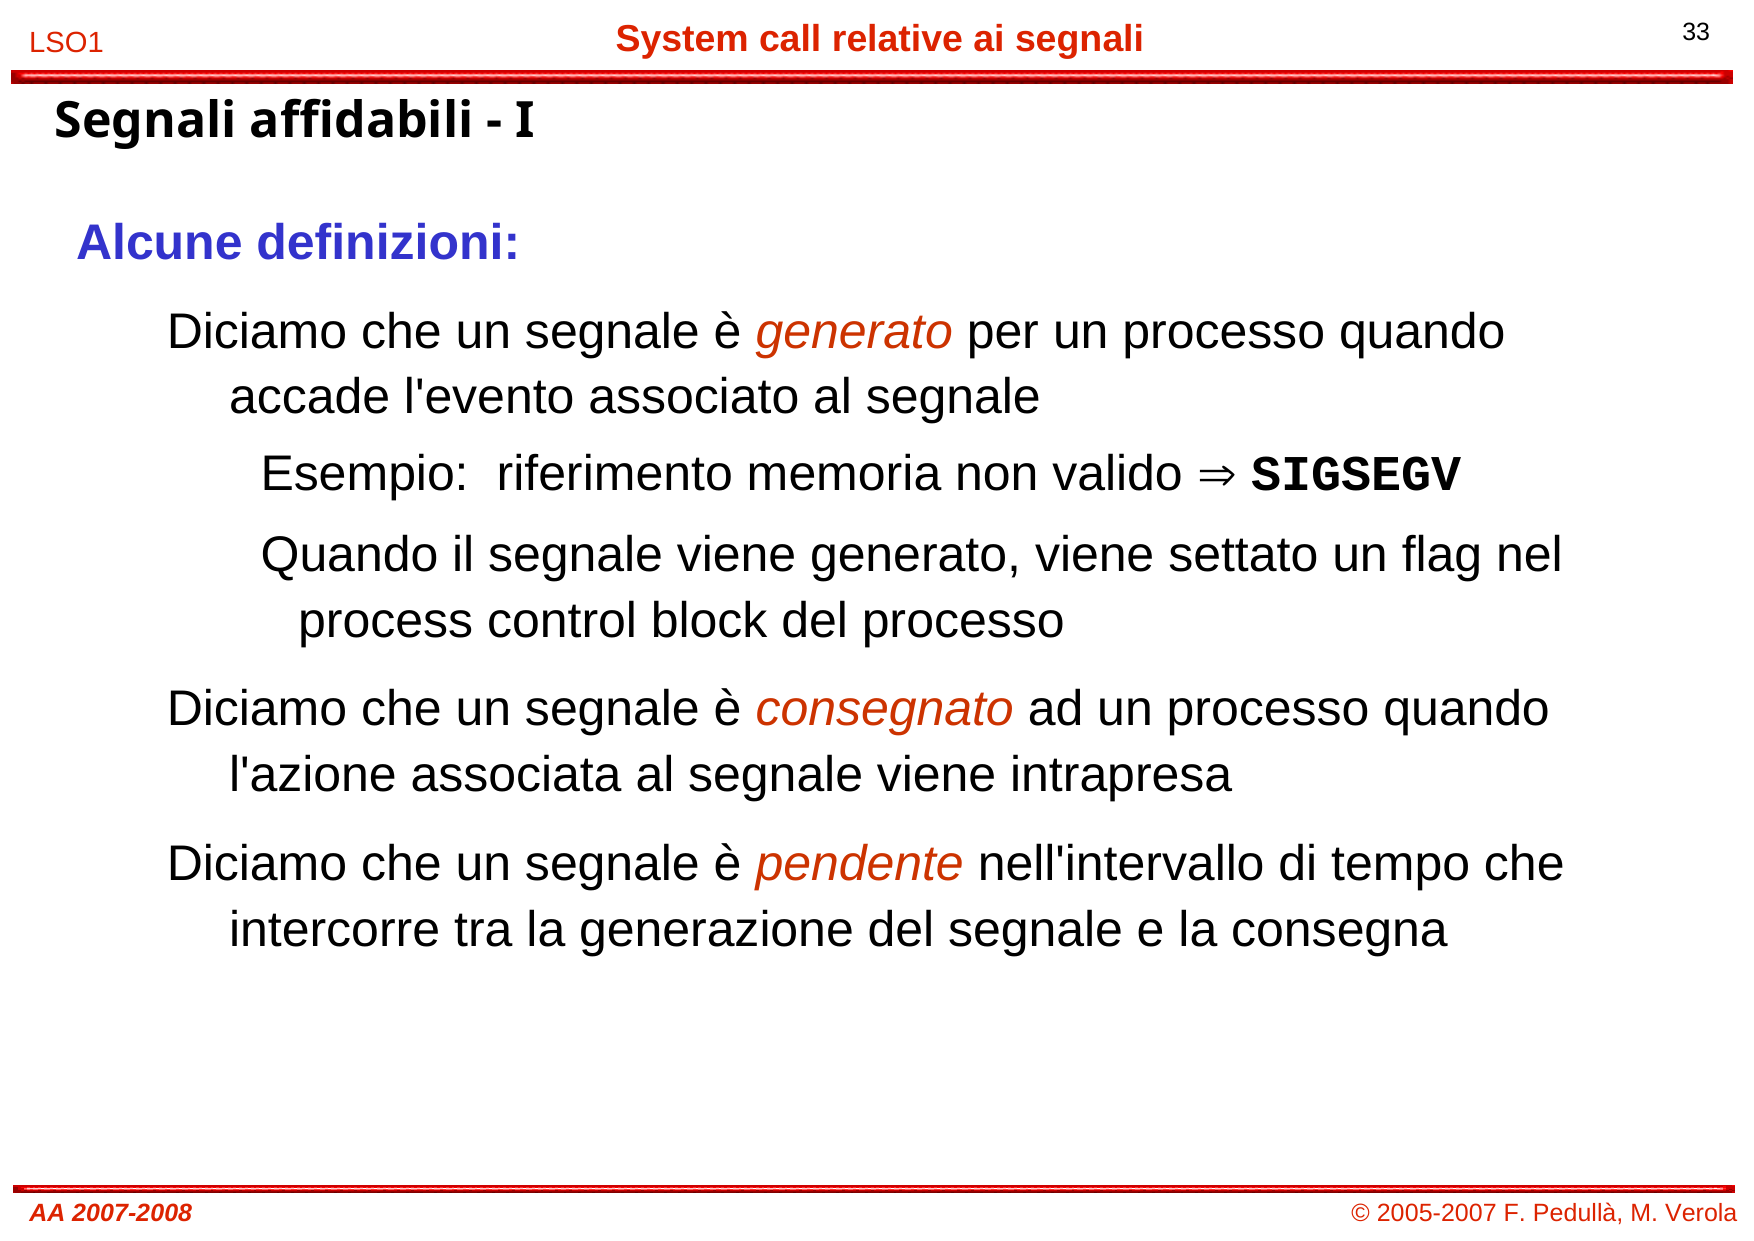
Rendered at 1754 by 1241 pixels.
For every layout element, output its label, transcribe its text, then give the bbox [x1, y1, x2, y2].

picture [11, 70, 1733, 84]
list Alcune definizioni: Diciamo che un segnale è generato per un processo quando accade l'evento associato al segnale Esempio: riferimento memoria non valido  SIGSEGV Quando il segnale viene generato, viene settato un flag nel process control block del processo Diciamo che un segnale è consegnato ad un processo quando l'azione associata al segnale viene intrapresa Diciamo che un segnale è pendente nell'intervallo di tempo che intercorre tra la generazione del segnale e la consegna [58, 206, 1696, 1093]
picture [13, 1185, 1735, 1193]
title Segnali affidabili - I [40, 72, 1714, 168]
